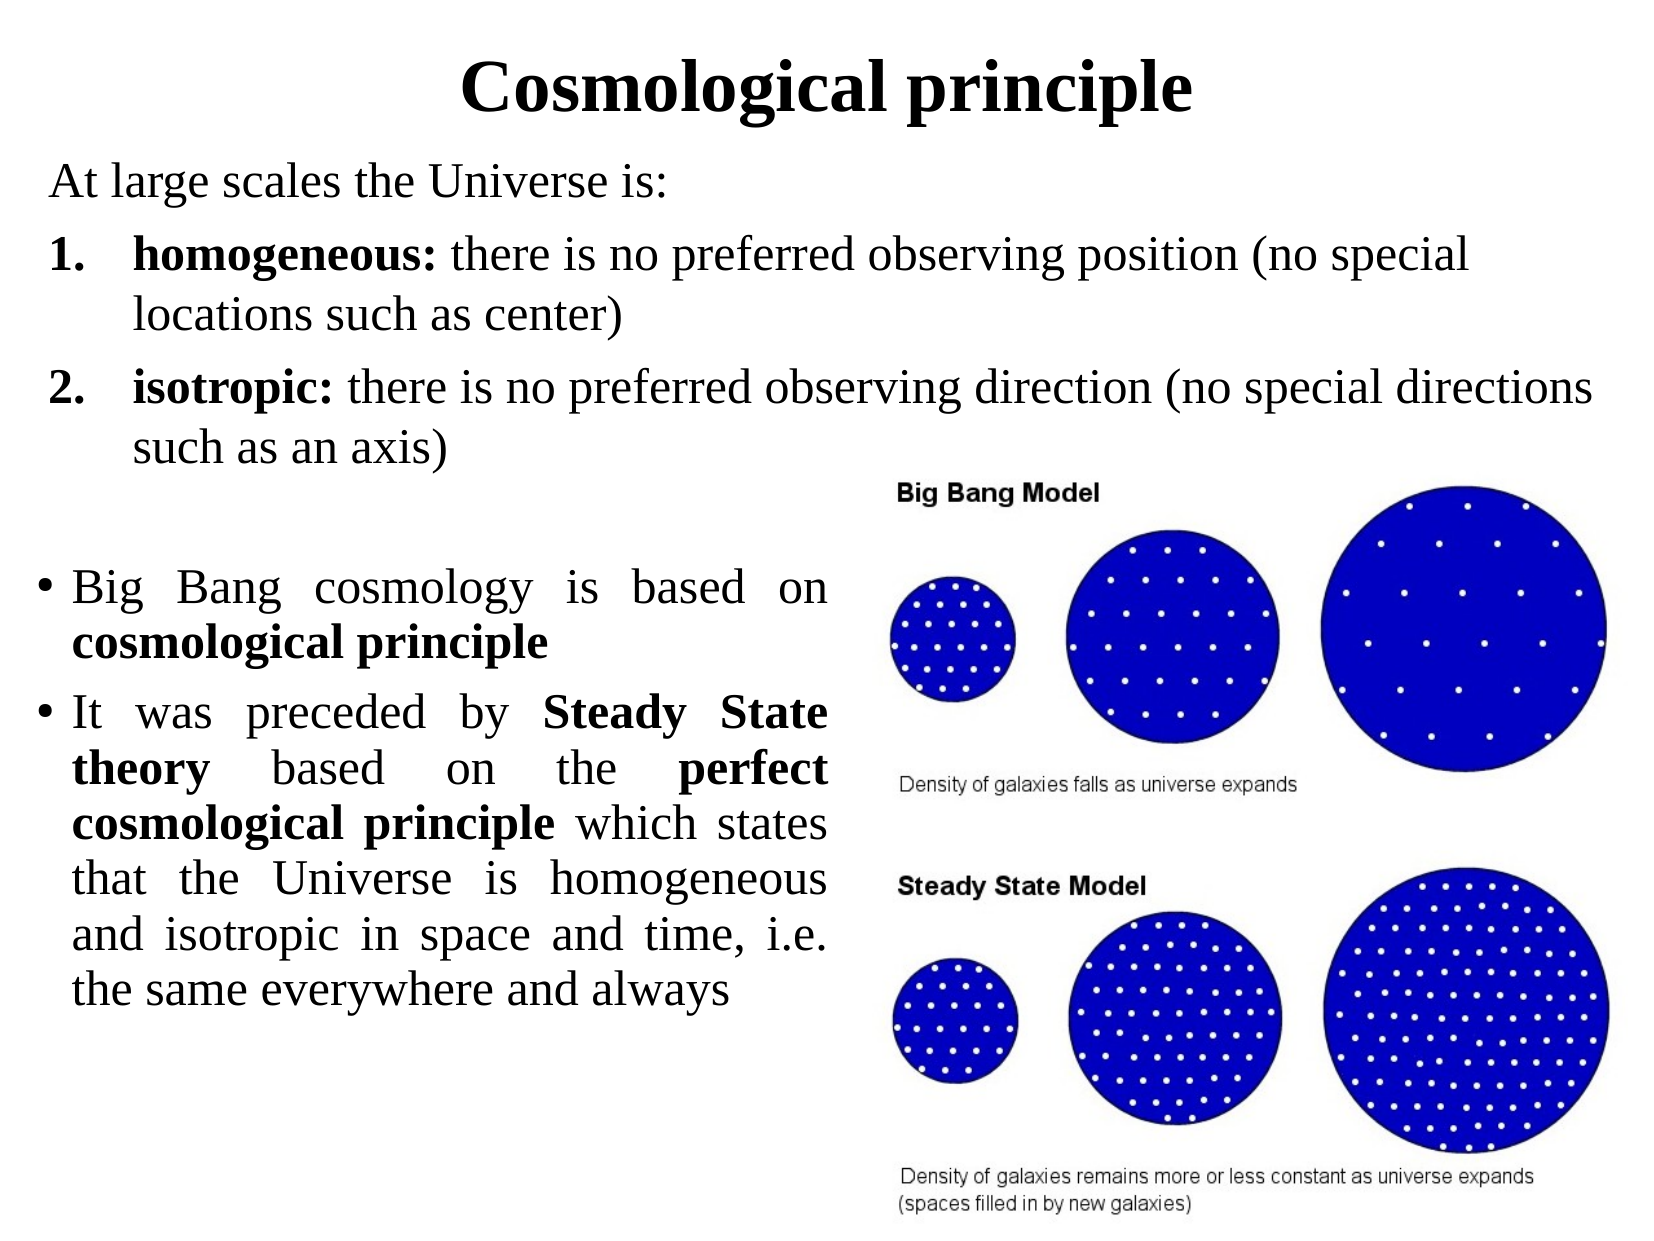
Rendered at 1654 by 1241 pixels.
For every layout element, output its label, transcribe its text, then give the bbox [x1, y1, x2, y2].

title Cosmological principle [82, 23, 1571, 139]
picture [862, 458, 1638, 1234]
list At large scales the Universe is: homogeneous: there is no preferred observing position (no special locations such as center) isotropic: there is no preferred observing direction (no special directions such as an axis) [33, 139, 1638, 553]
text_box Big Bang cosmology is based on cosmological principle It was preceded by Steady State theory based on the perfect cosmological principle which states that the Universe is homogeneous and isotropic in space and time, i.e. the same everywhere and always [21, 551, 844, 1158]
